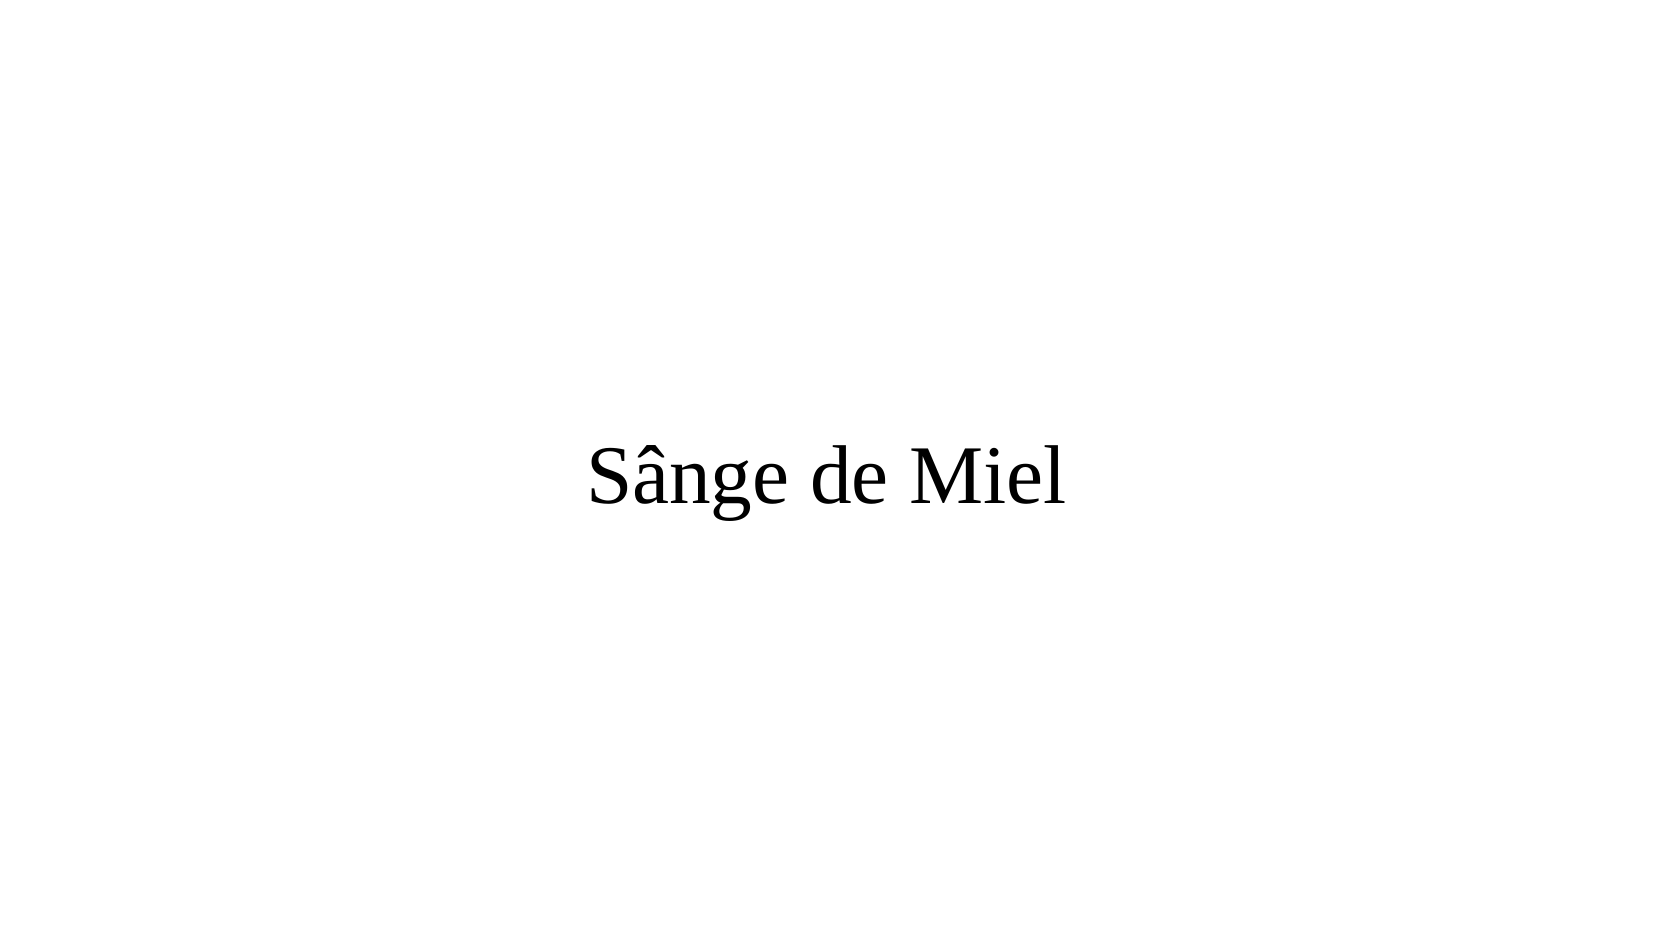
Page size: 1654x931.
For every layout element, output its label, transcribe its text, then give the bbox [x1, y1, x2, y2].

title Sânge de Miel [165, 420, 1489, 522]
